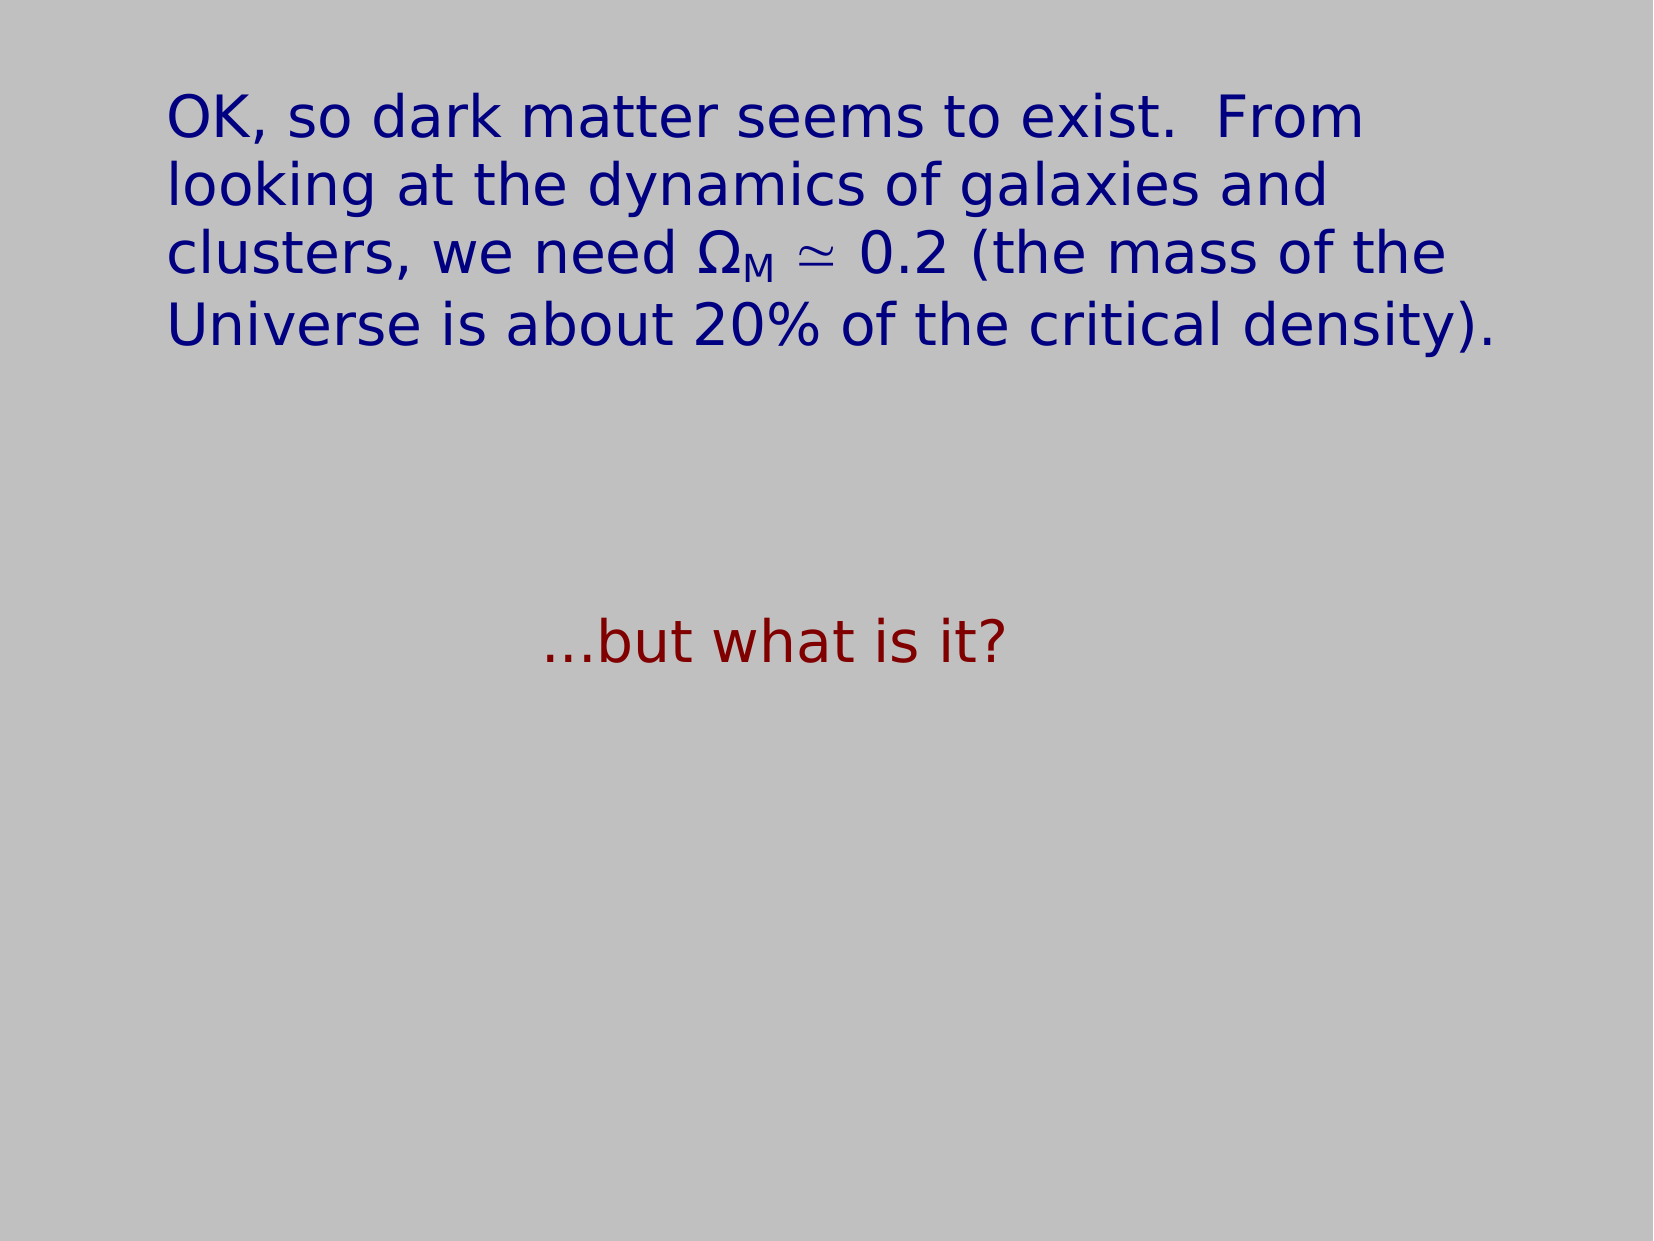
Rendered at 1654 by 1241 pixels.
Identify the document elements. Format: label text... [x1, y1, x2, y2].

text_box ...but what is it? [525, 600, 1026, 686]
text_box OK, so dark matter seems to exist. From looking at the dynamics of galaxies and clusters, we need ΩM ≃ 0.2 (the mass of the Universe is about 20% of the critical density). [150, 75, 1523, 369]
